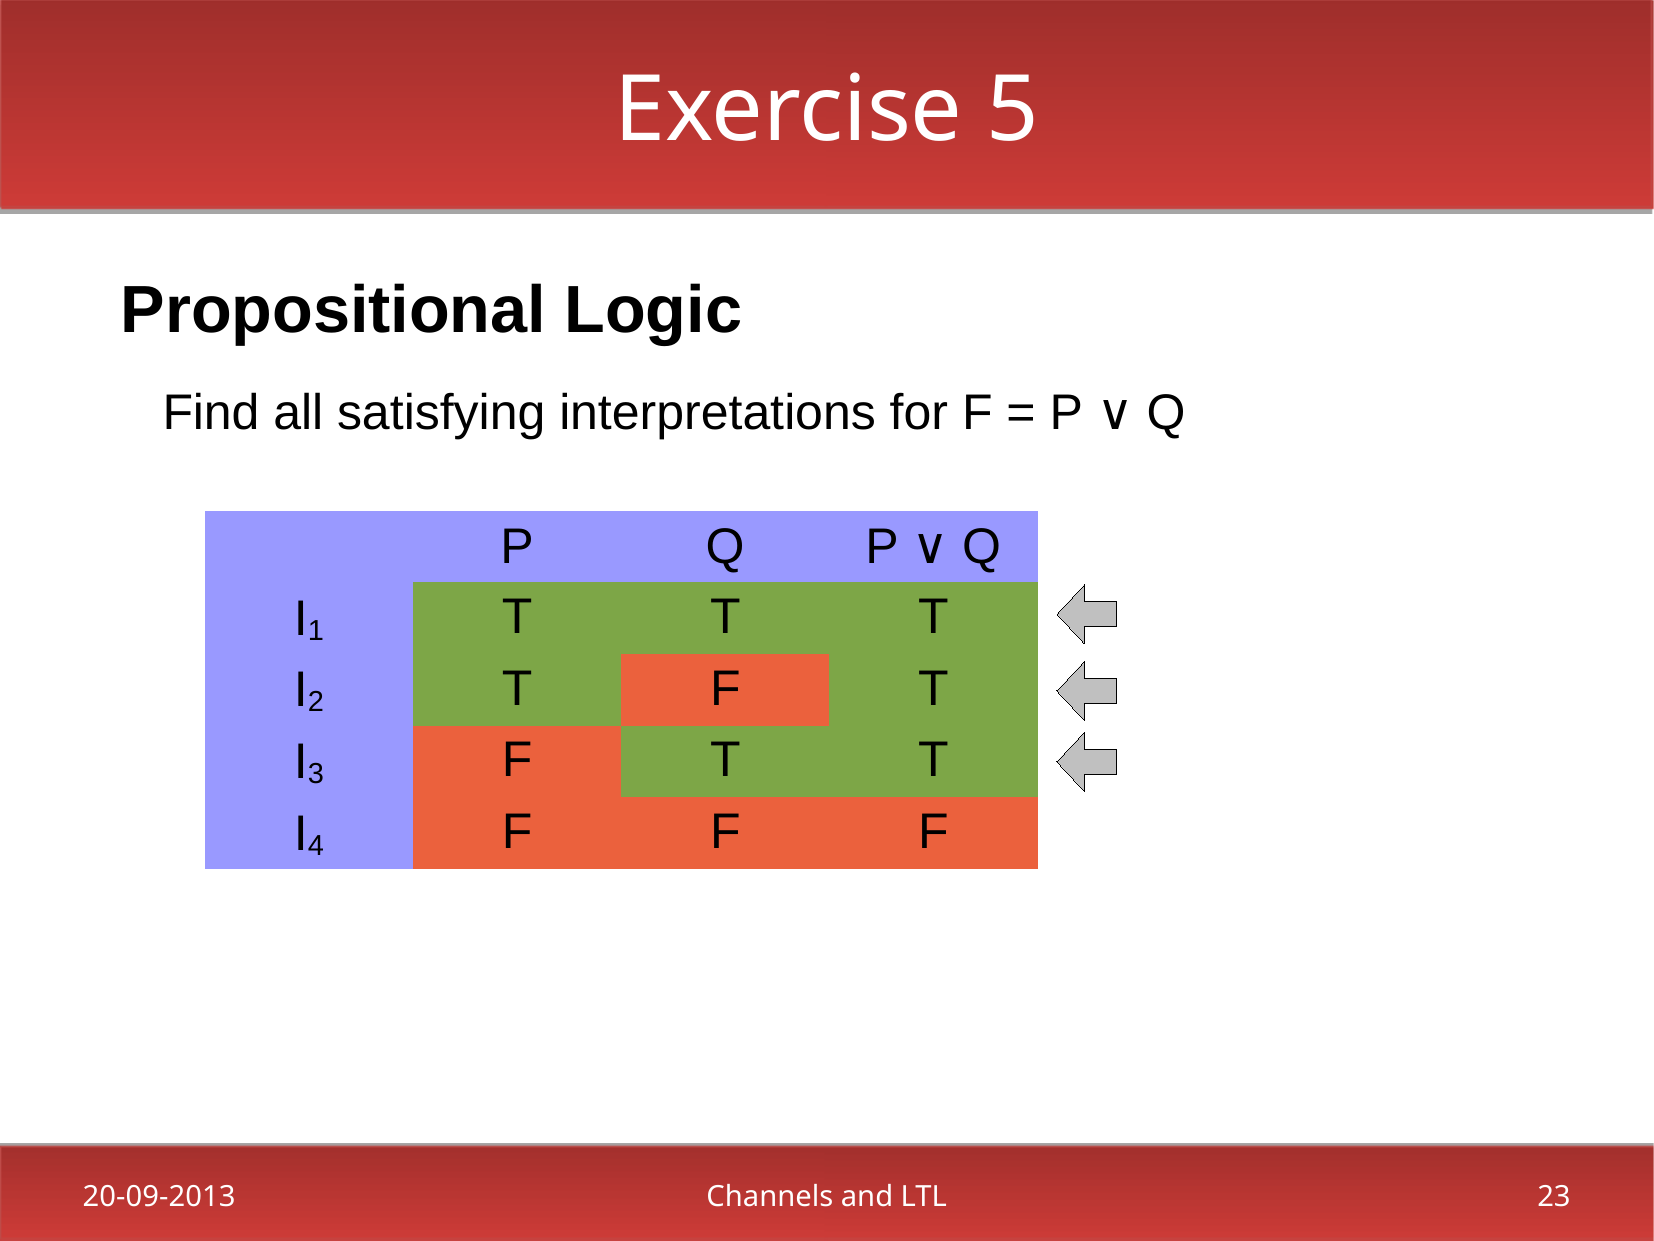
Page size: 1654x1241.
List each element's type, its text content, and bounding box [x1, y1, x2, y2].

picture [0, 1143, 1654, 1241]
table_cell F [413, 726, 621, 797]
table_cell T [621, 726, 829, 797]
text_box [1057, 584, 1117, 644]
text_box Find all satisfying interpretations for F = P ∨ Q [147, 377, 1202, 448]
table_cell T [829, 726, 1038, 797]
table_cell F [829, 797, 1038, 869]
text_box Propositional Logic [105, 264, 759, 354]
table_cell T [829, 654, 1038, 726]
table_header P ∨ Q [829, 511, 1038, 582]
picture [0, 0, 1654, 214]
table_cell I2 [205, 654, 413, 726]
table_cell T [621, 582, 829, 654]
table_cell T [829, 582, 1038, 654]
table_header P [413, 511, 621, 582]
table_cell I3 [205, 726, 413, 797]
table_cell T [413, 582, 621, 654]
table_cell T [413, 654, 621, 726]
table_header Q [621, 511, 829, 582]
table_header [205, 511, 413, 582]
table_cell I4 [205, 797, 413, 869]
text_box [1056, 661, 1117, 721]
title Exercise 5 [59, 31, 1595, 178]
text_box [1056, 732, 1117, 792]
table_cell I1 [205, 582, 413, 654]
table_cell F [413, 797, 621, 869]
table_cell F [621, 797, 829, 869]
table_cell F [621, 654, 829, 726]
